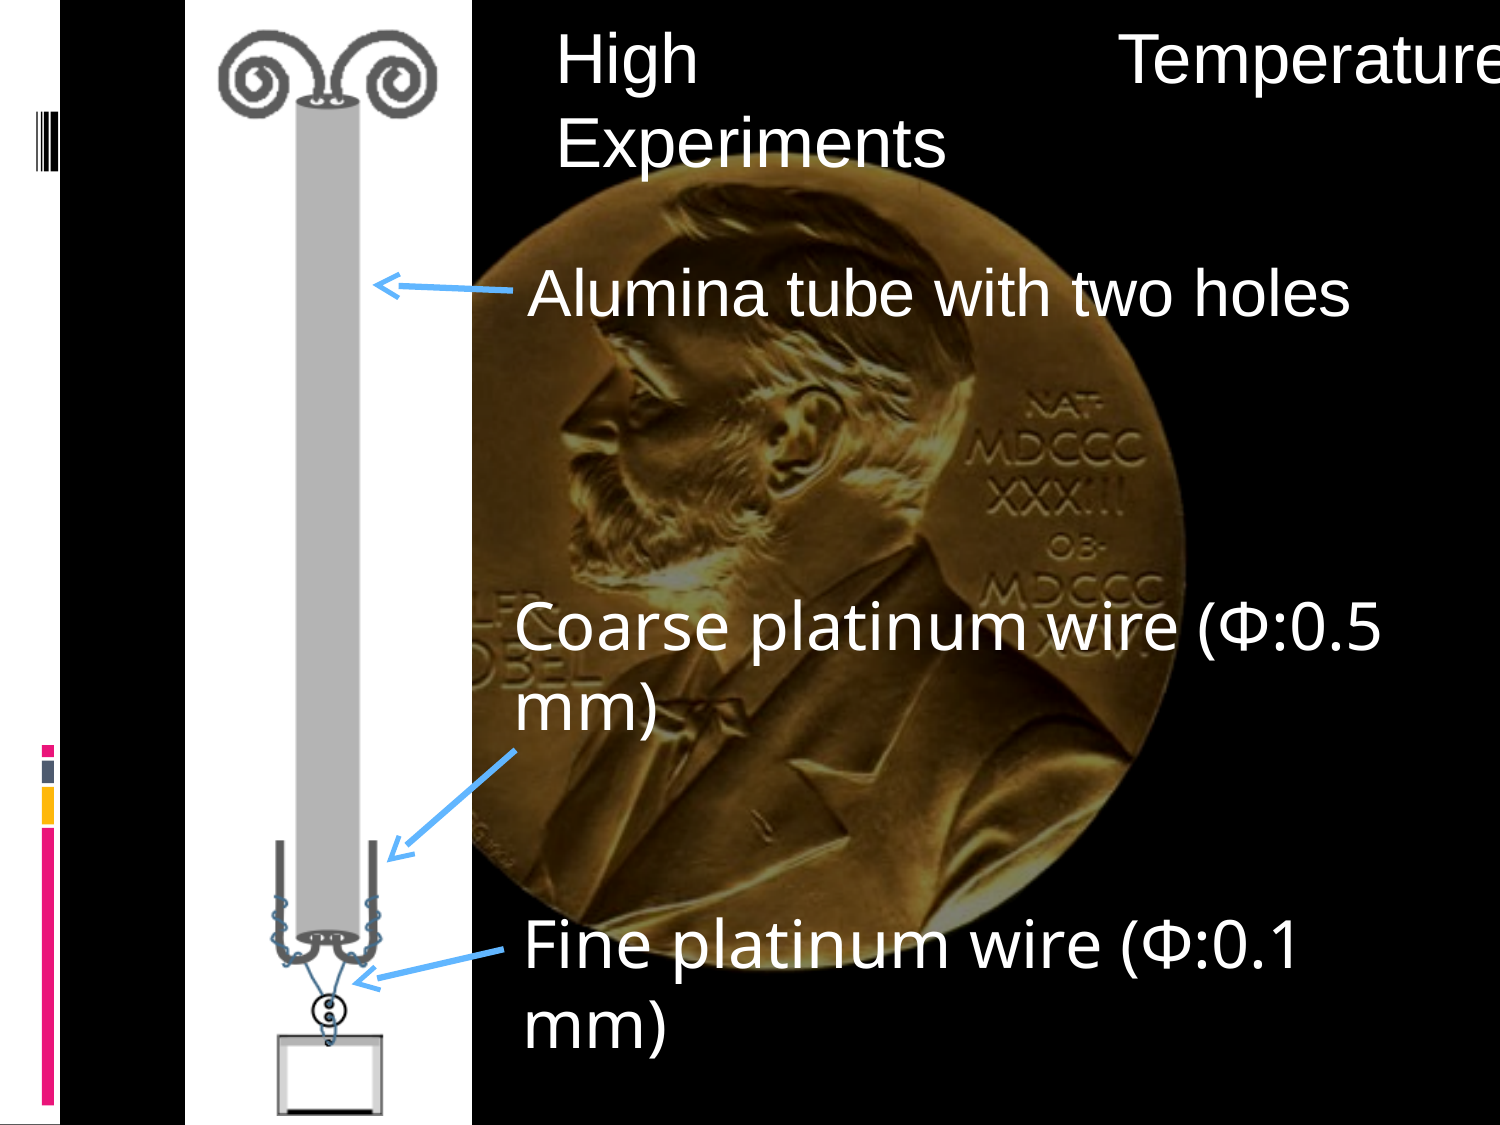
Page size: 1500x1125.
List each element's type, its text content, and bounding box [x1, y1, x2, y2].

picture [472, 149, 1189, 287]
picture [199, 7, 457, 1116]
text_box Fine platinum wire (Φ:0.1 mm) [507, 894, 1480, 1070]
text_box High Temperature Experiments [540, 4, 1500, 190]
text_box Coarse platinum wire (Φ:0.5 mm) [498, 576, 1460, 752]
picture [472, 293, 1189, 782]
text_box Alumina tube with two holes [512, 242, 1442, 338]
picture [472, 752, 1189, 976]
